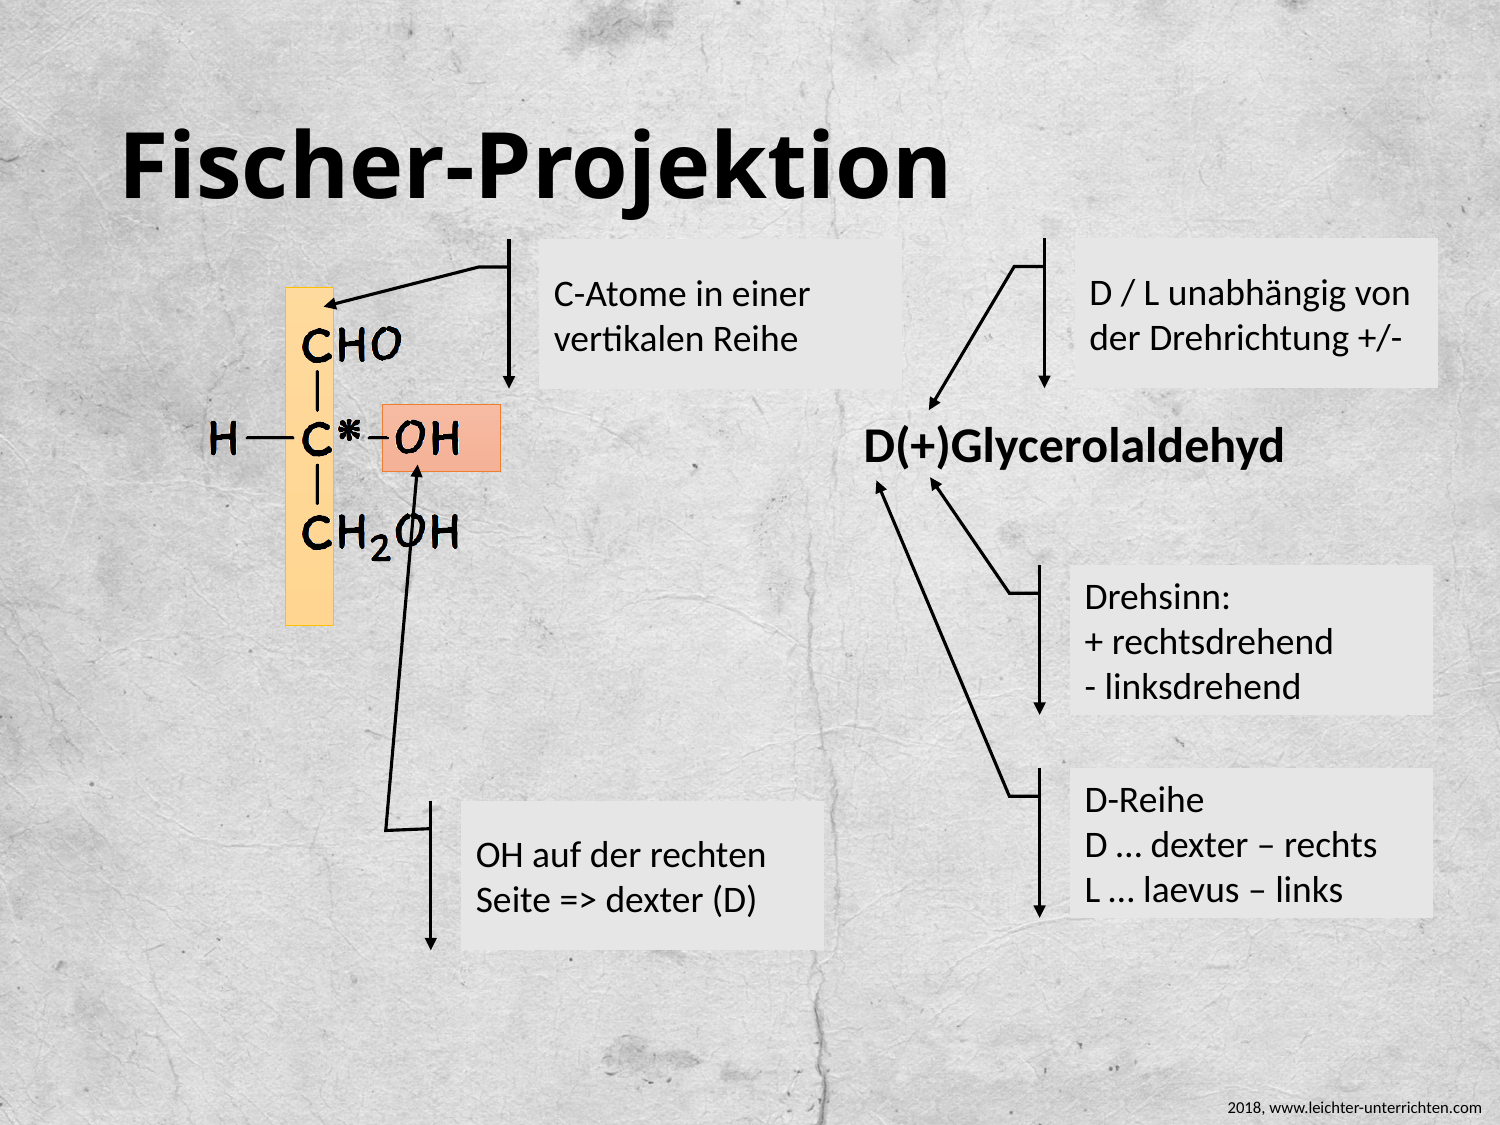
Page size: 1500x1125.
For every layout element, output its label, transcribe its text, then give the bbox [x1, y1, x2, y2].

text_box [462, 404, 501, 472]
text_box D-Reihe D … dexter – rechts L … laevus – links [1070, 768, 1433, 918]
text_box D / L unabhängig von der Drehrichtung +/- [1075, 238, 1438, 388]
text_box Drehsinn: + rechtsdrehend - linksdrehend [1070, 565, 1433, 715]
title Fischer-Projektion [103, 59, 1397, 278]
text_box OH auf der rechten Seite => dexter (D) [461, 801, 824, 950]
picture [0, 0, 1500, 1125]
text_box C-Atome in einer vertikalen Reihe [539, 239, 902, 389]
text_box [285, 572, 334, 626]
text_box [285, 287, 334, 313]
text_box D(+)Glycerolaldehyd [848, 404, 1301, 480]
